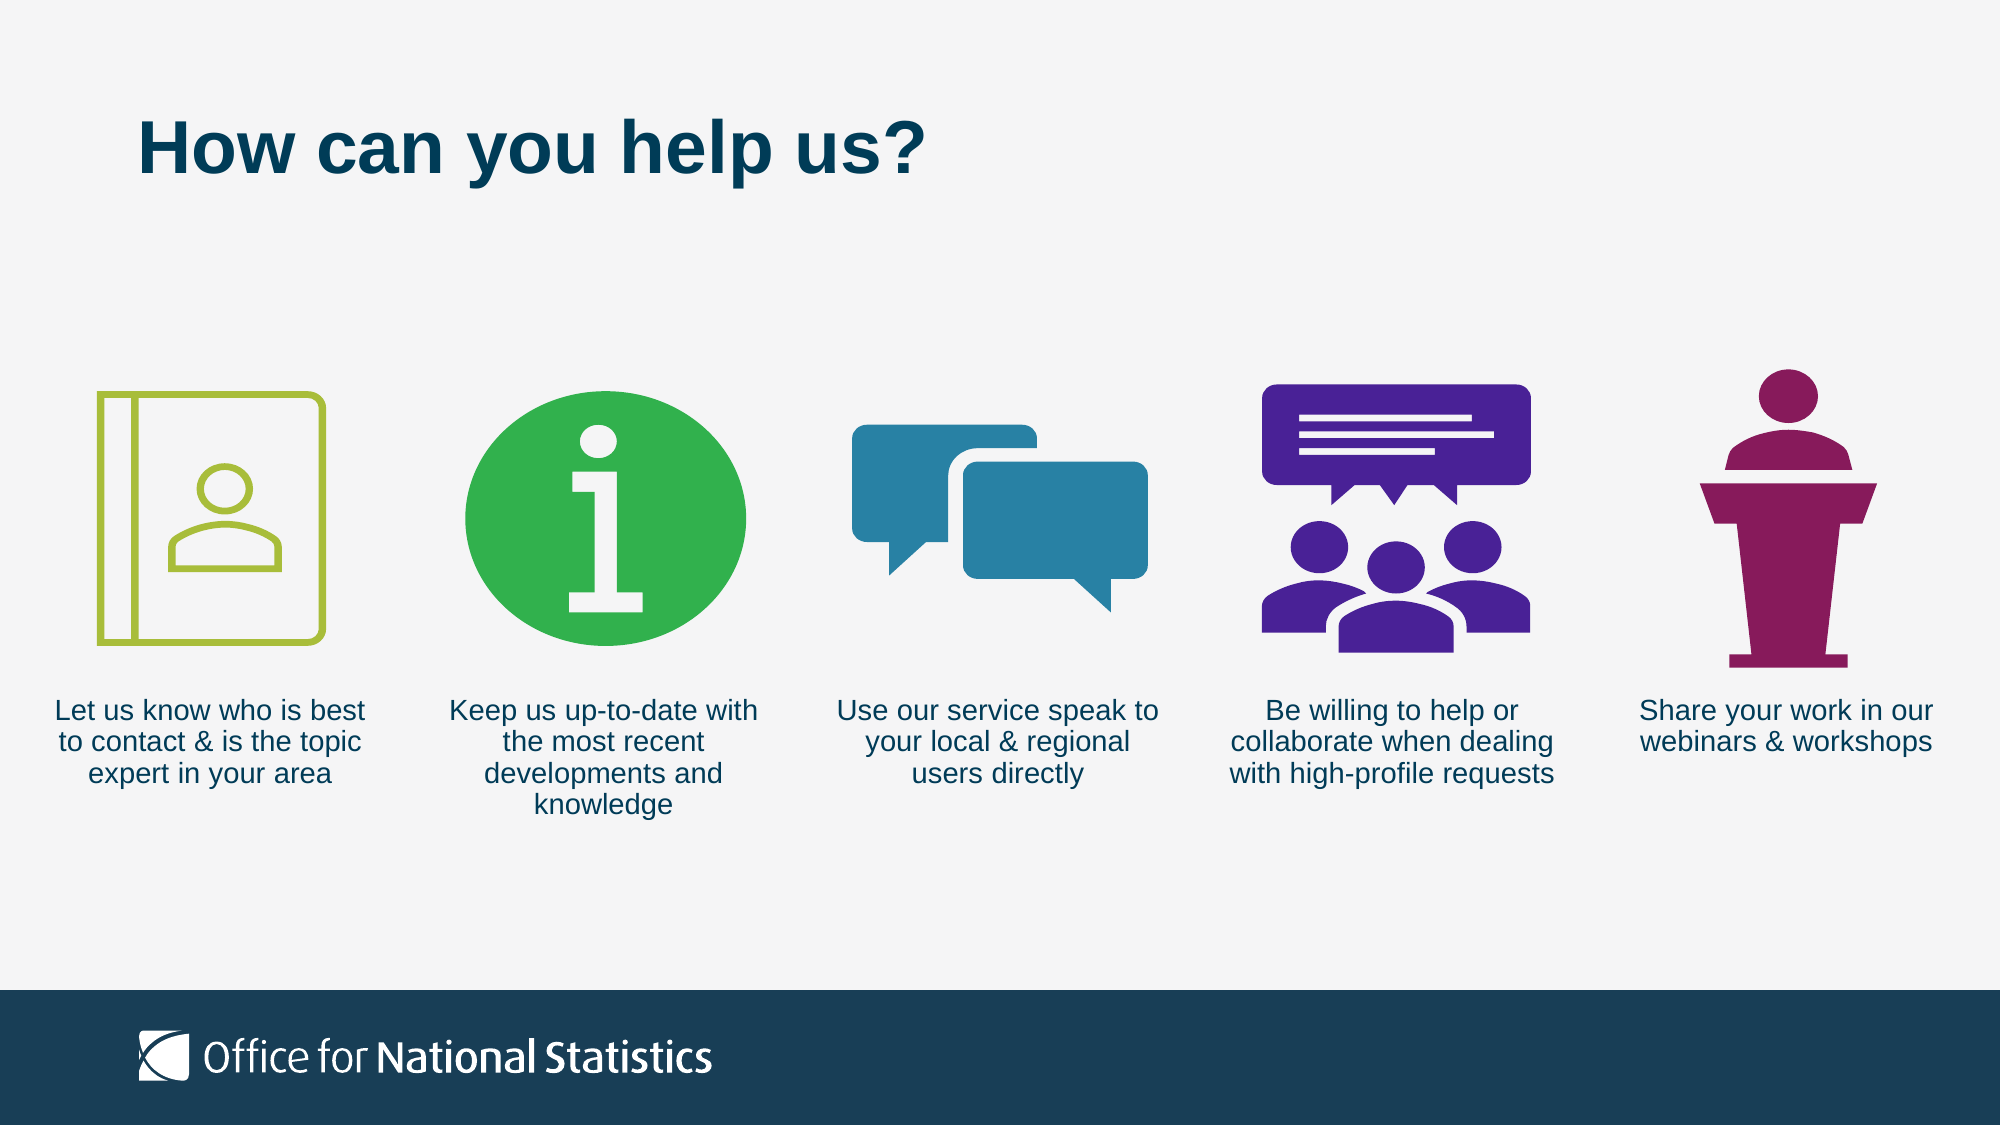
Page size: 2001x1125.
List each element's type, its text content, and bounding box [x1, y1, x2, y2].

text_box Let us know who is best to contact & is the topic expert in your area [31, 678, 390, 812]
text_box [1609, 355, 1968, 678]
title How can you help us? [137, 105, 1863, 192]
text_box [32, 355, 391, 678]
text_box Be willing to help or collaborate when dealing with high-profile requests [1213, 678, 1572, 812]
text_box [426, 355, 785, 678]
text_box Use our service speak to your local & regional users directly [818, 678, 1178, 812]
text_box Share your work in our webinars & workshops [1607, 678, 1966, 812]
text_box [1215, 355, 1574, 678]
text_box Keep us up-to-date with the most recent developments and knowledge [424, 678, 784, 812]
text_box [820, 355, 1180, 678]
